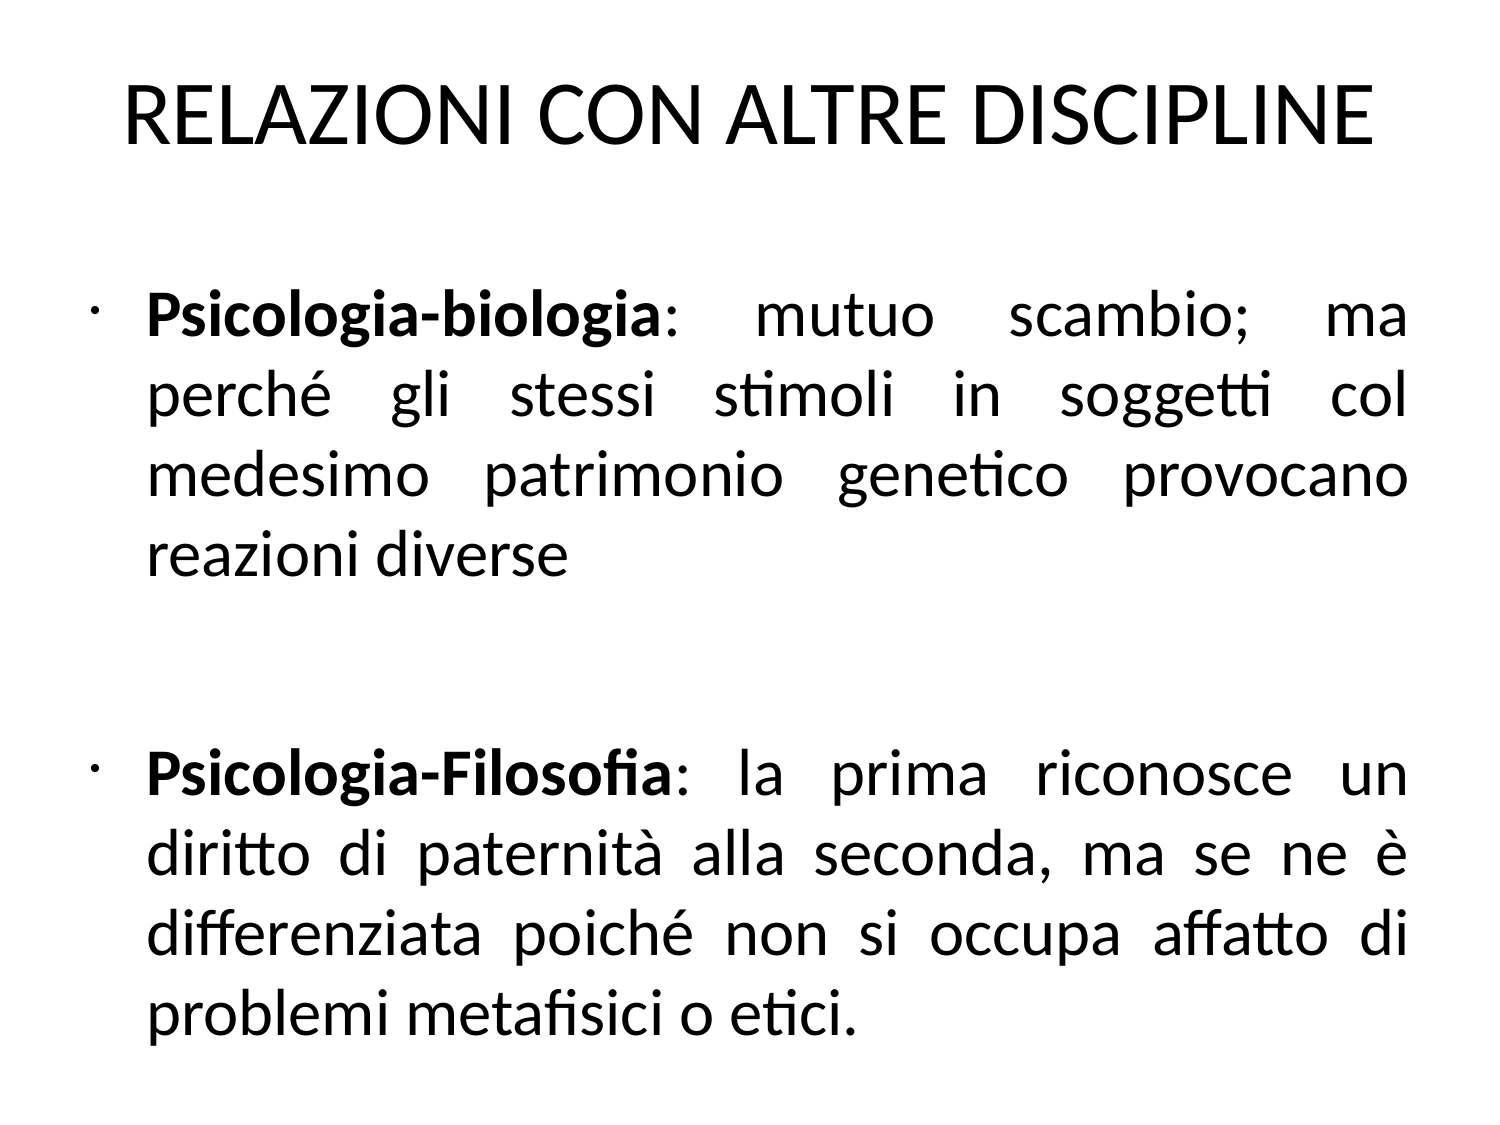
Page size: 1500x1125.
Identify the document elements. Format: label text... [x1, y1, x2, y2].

title RELAZIONI CON ALTRE DISCIPLINE [75, 45, 1425, 233]
list Psicologia-biologia: mutuo scambio; ma perché gli stessi stimoli in soggetti col medesimo patrimonio genetico provocano reazioni diverse Psicologia-Filosofia: la prima riconosce un diritto di paternità alla seconda, ma se ne è differenziata poiché non si occupa affatto di problemi metafisici o etici. [75, 262, 1425, 1005]
